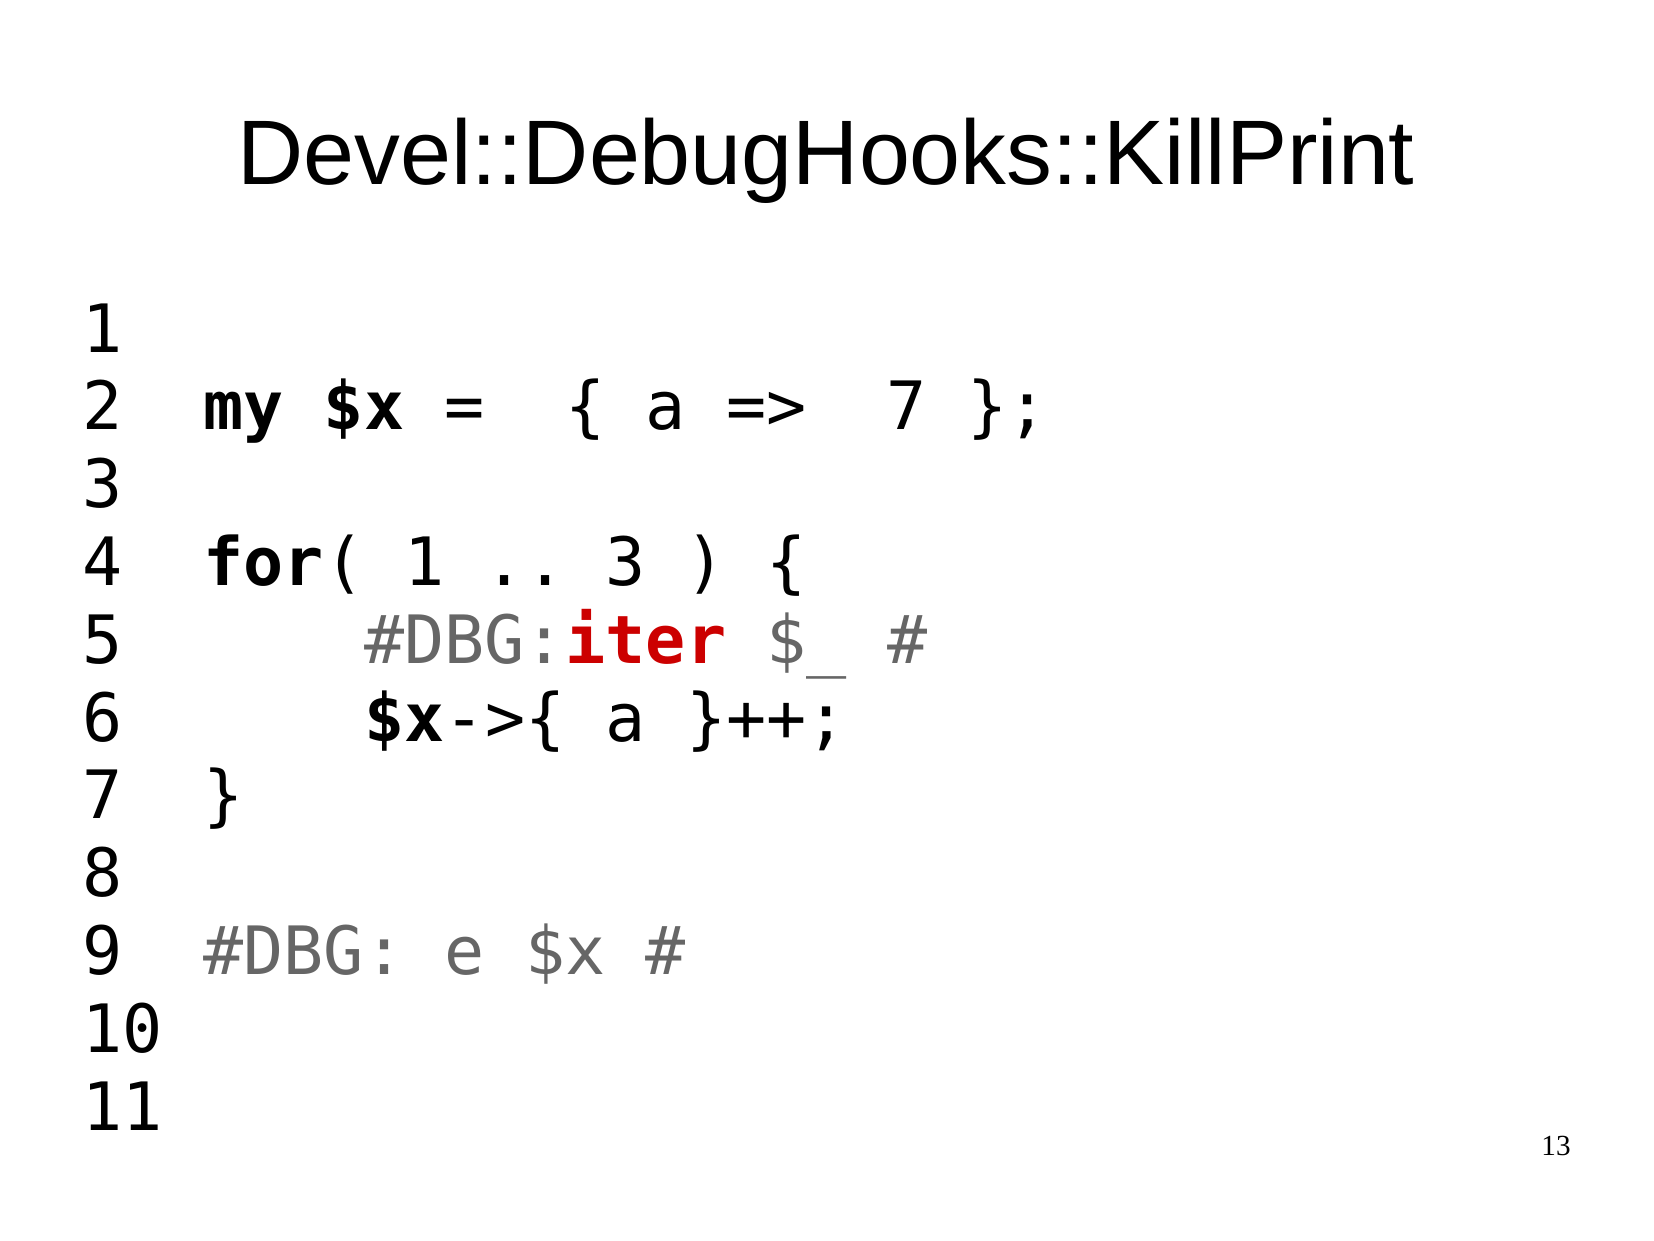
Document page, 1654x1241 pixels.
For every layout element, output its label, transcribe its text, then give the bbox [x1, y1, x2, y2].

subtitle 1 2 my $x = { a => 7 }; 3 4 for( 1 .. 3 ) { 5 #DBG:iter $_ # 6 $x->{ a }++; 7 } 8 9 #DBG: e $x # 10 11 [82, 290, 1571, 1158]
title Devel::DebugHooks::KillPrint [82, 49, 1571, 257]
